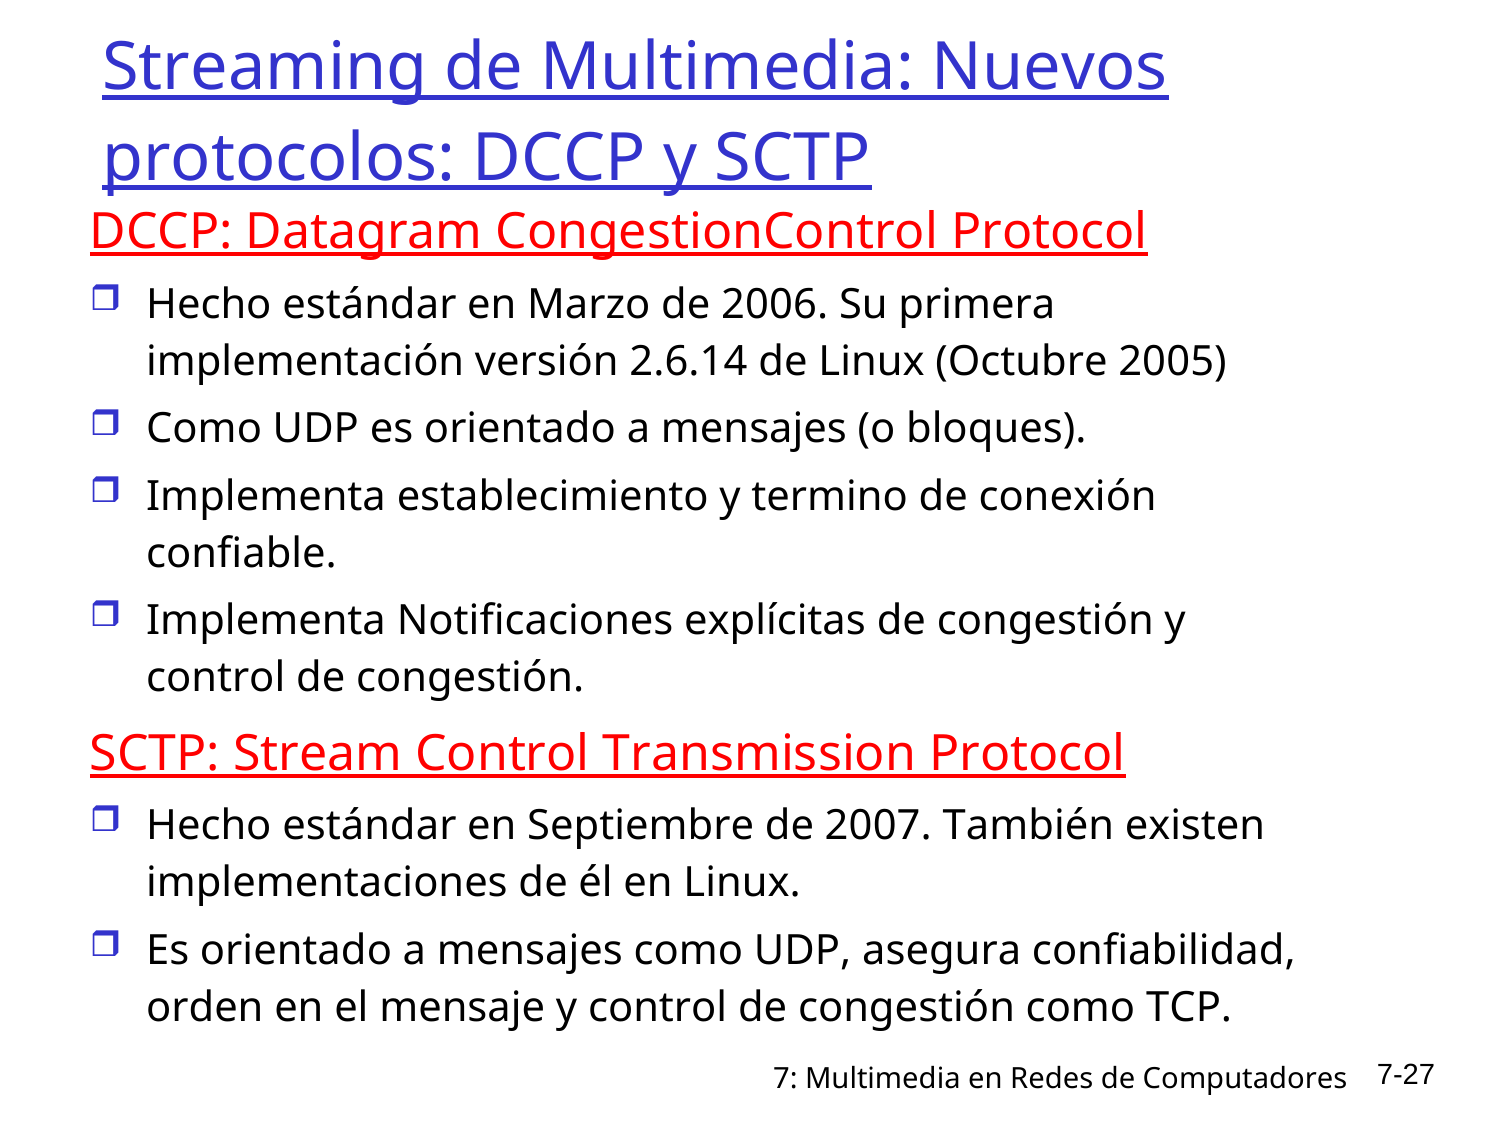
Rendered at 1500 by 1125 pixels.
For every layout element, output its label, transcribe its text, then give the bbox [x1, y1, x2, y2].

title Streaming de Multimedia: Nuevos protocolos: DCCP y SCTP [87, 23, 1363, 195]
list DCCP: Datagram CongestionControl Protocol Hecho estándar en Marzo de 2006. Su primera implementación versión 2.6.14 de Linux (Octubre 2005) Como UDP es orientado a mensajes (o bloques). Implementa establecimiento y termino de conexión confiable. Implementa Notificaciones explícitas de congestión y control de congestión. SCTP: Stream Control Transmission Protocol Hecho estándar en Septiembre de 2007. También existen implementaciones de él en Linux. Es orientado a mensajes como UDP, asegura confiabilidad, orden en el mensaje y control de congestión como TCP. [75, 187, 1351, 977]
